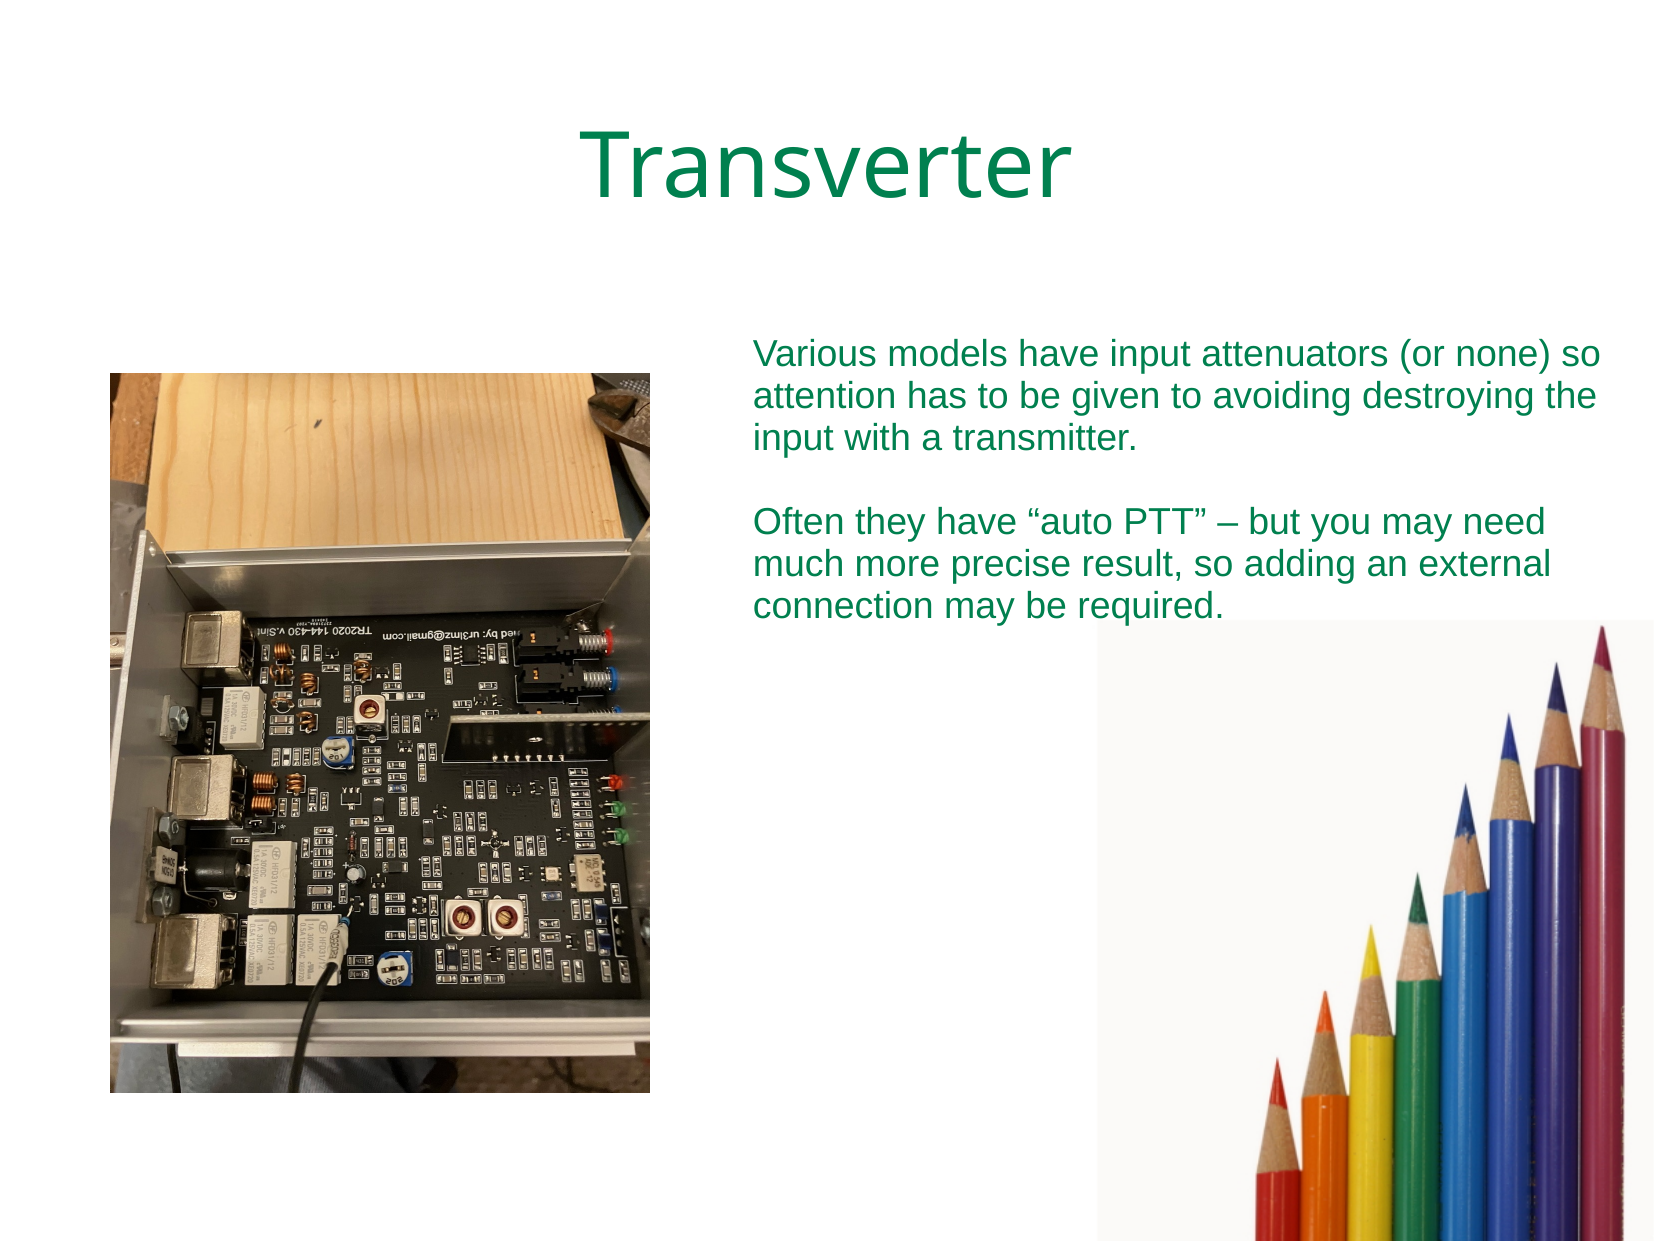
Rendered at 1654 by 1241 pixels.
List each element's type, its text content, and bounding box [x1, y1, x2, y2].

title Transverter [147, 59, 1506, 266]
text_box Various models have input attenuators (or none) so attention has to be given to avoiding destroying the input with a transmitter. Often they have “auto PTT” – but you may need much more precise result, so adding an external connection may be required. [738, 324, 1625, 634]
picture [0, 0, 1654, 1241]
